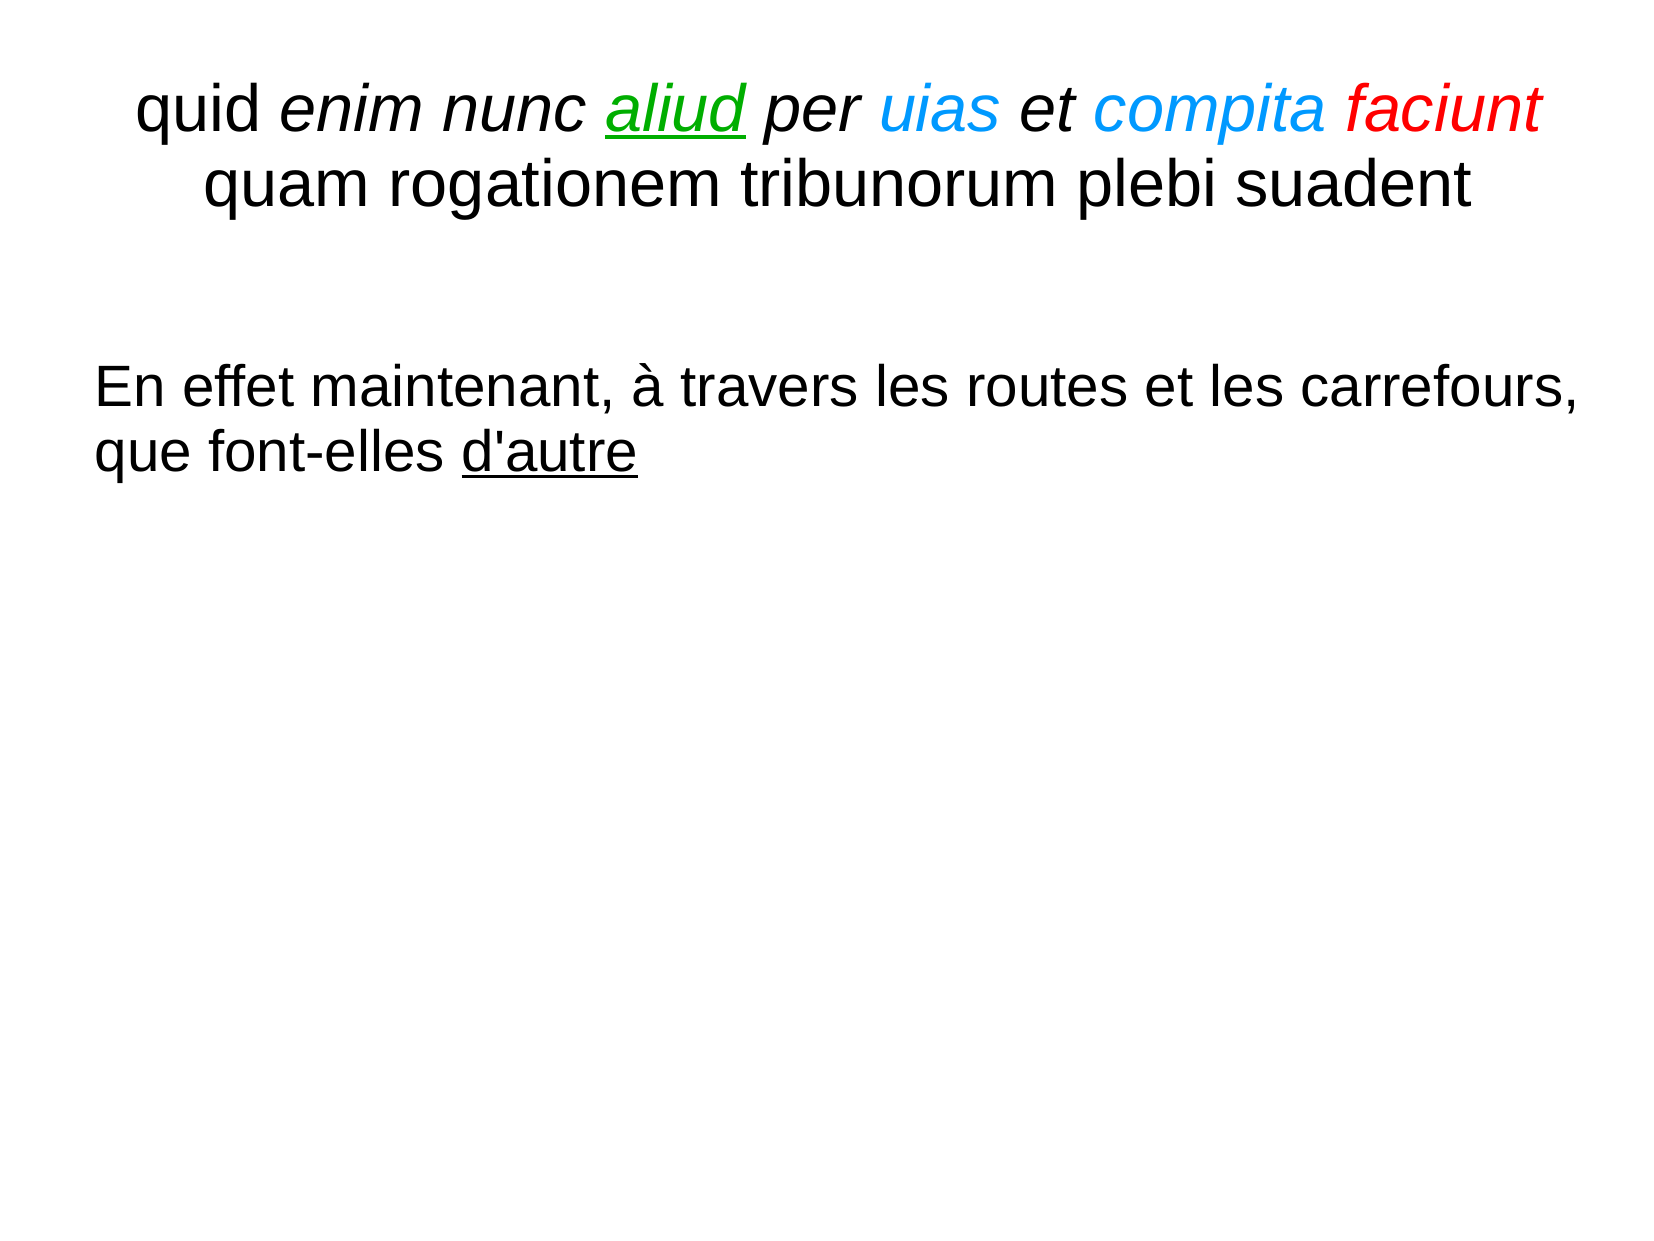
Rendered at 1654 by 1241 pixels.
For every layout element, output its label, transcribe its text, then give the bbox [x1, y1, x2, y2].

list quid enim nunc aliud per uias et compita faciunt quam rogationem tribunorum plebi suadent En effet maintenant, à travers les routes et les carrefours, que font-elles d'autre [94, 70, 1583, 791]
